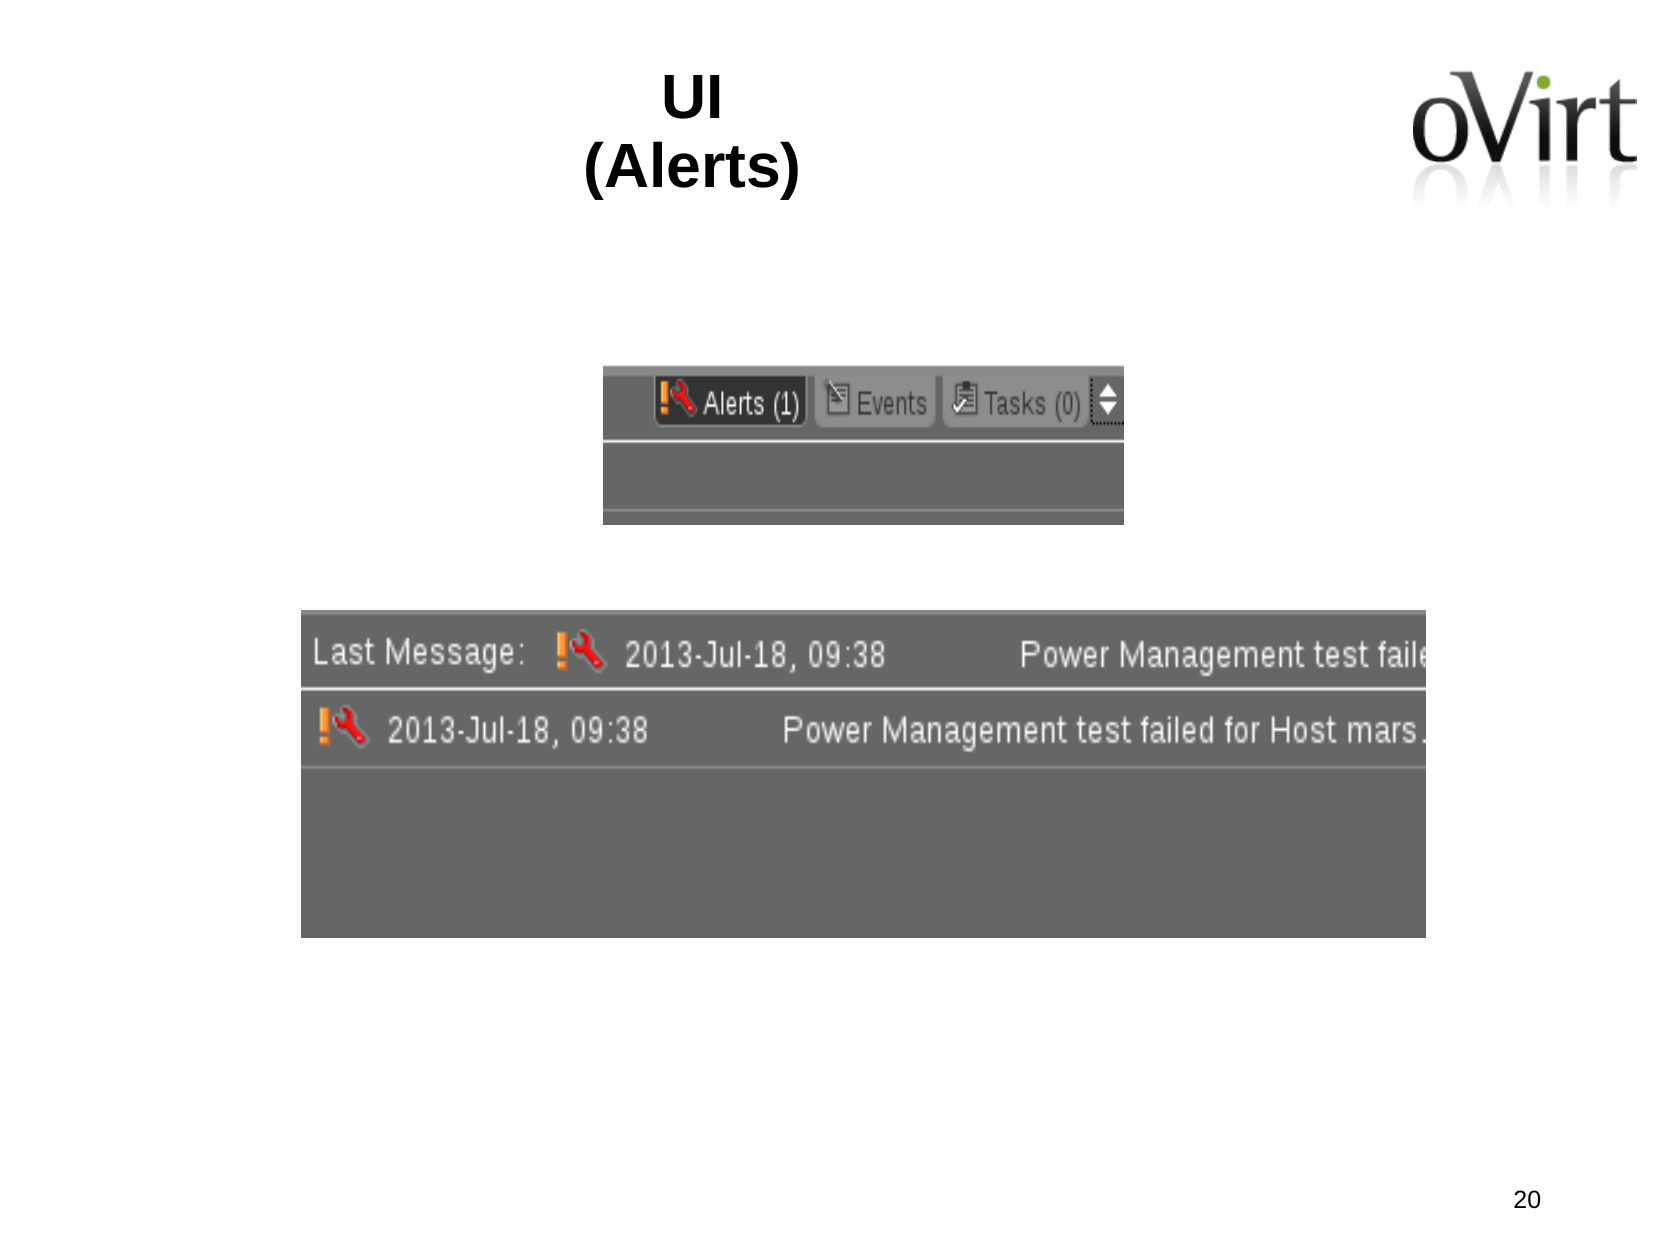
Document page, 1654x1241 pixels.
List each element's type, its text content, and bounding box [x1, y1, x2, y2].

title UI (Alerts) [82, 37, 1303, 226]
picture [1413, 63, 1637, 212]
picture [603, 331, 1124, 526]
picture [301, 610, 1426, 938]
